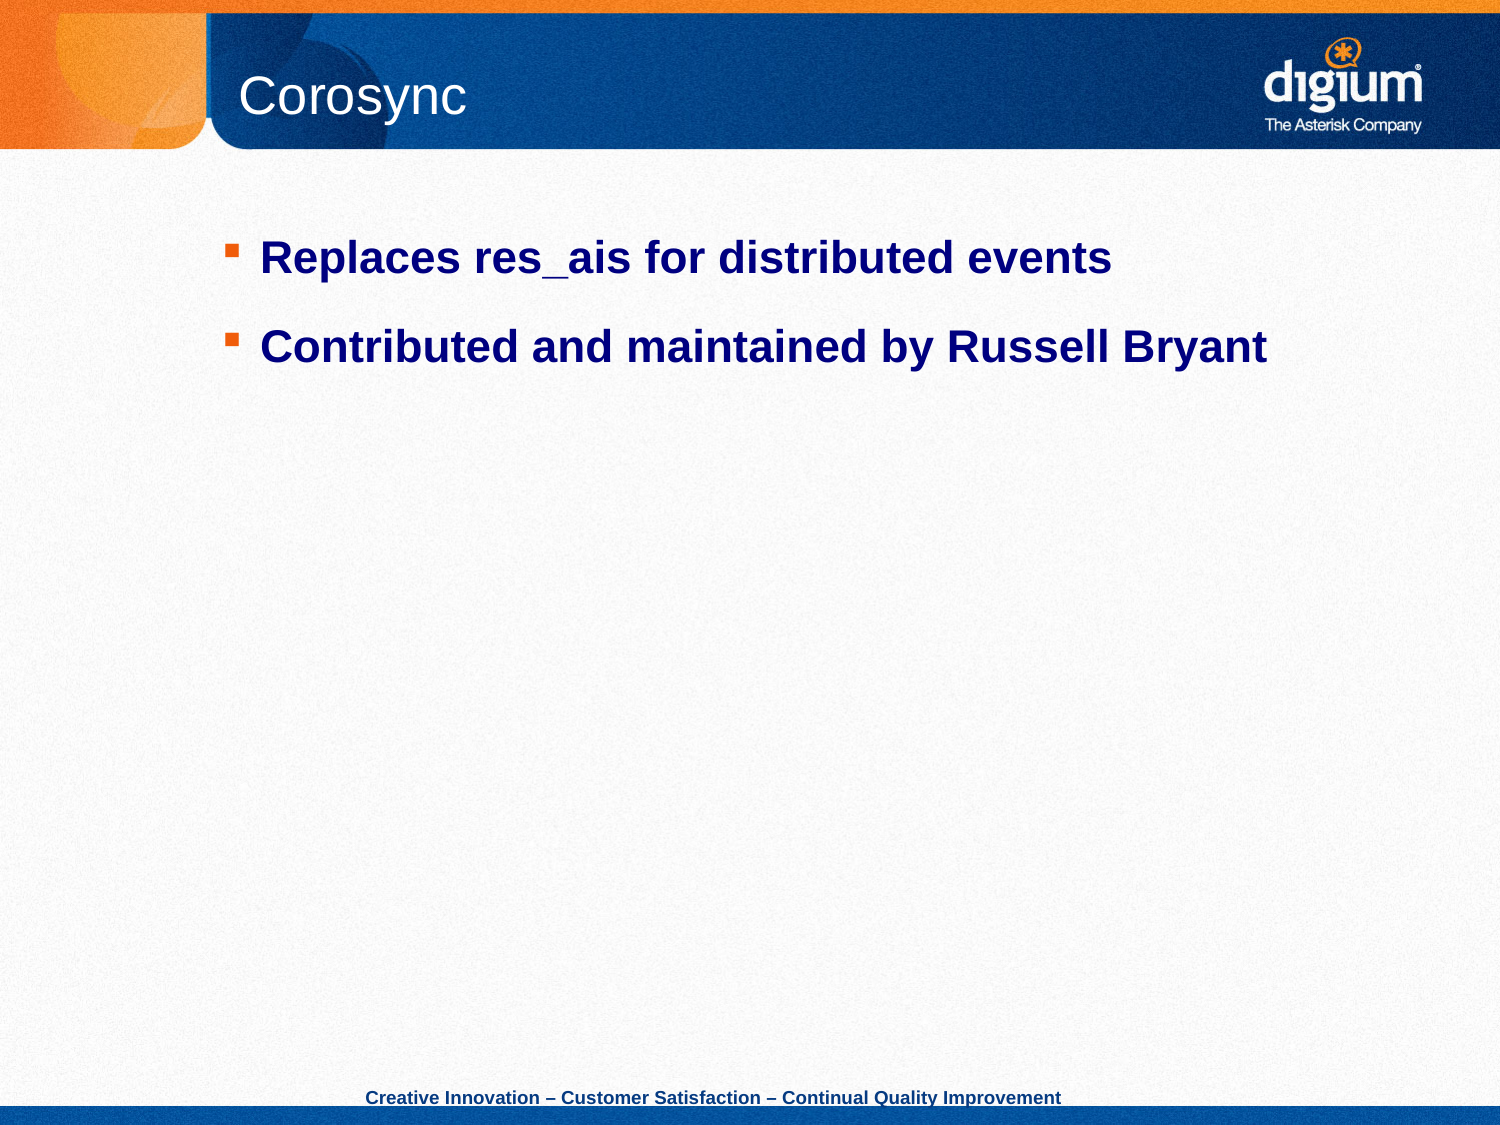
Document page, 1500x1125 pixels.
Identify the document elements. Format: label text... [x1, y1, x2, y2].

title Corosync [238, 27, 1243, 127]
picture [0, 0, 1500, 1125]
list Replaces res_ais for distributed events Contributed and maintained by Russell Bryant [206, 224, 1301, 967]
